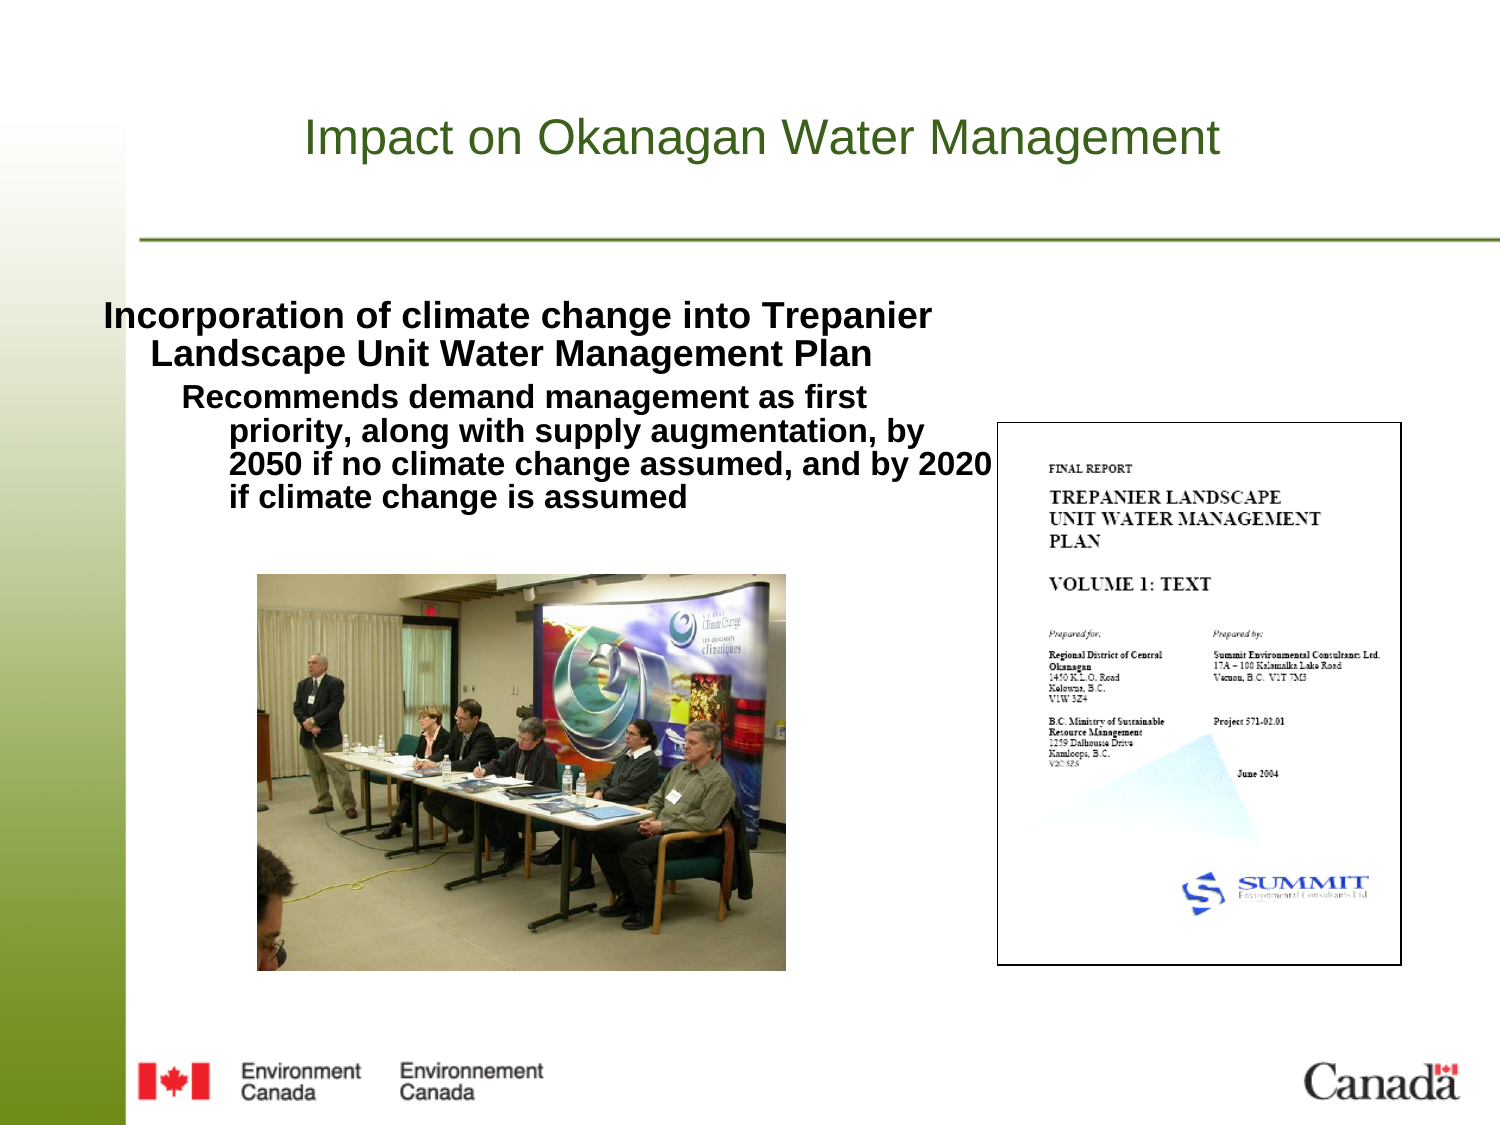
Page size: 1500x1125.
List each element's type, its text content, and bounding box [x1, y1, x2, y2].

picture [0, 0, 1500, 1125]
list Incorporation of climate change into Trepanier Landscape Unit Water Management Plan Recommends demand management as first priority, along with supply augmentation, by 2050 if no climate change assumed, and by 2020 if climate change is assumed [88, 290, 1010, 540]
title Impact on Okanagan Water Management [124, 78, 1400, 197]
